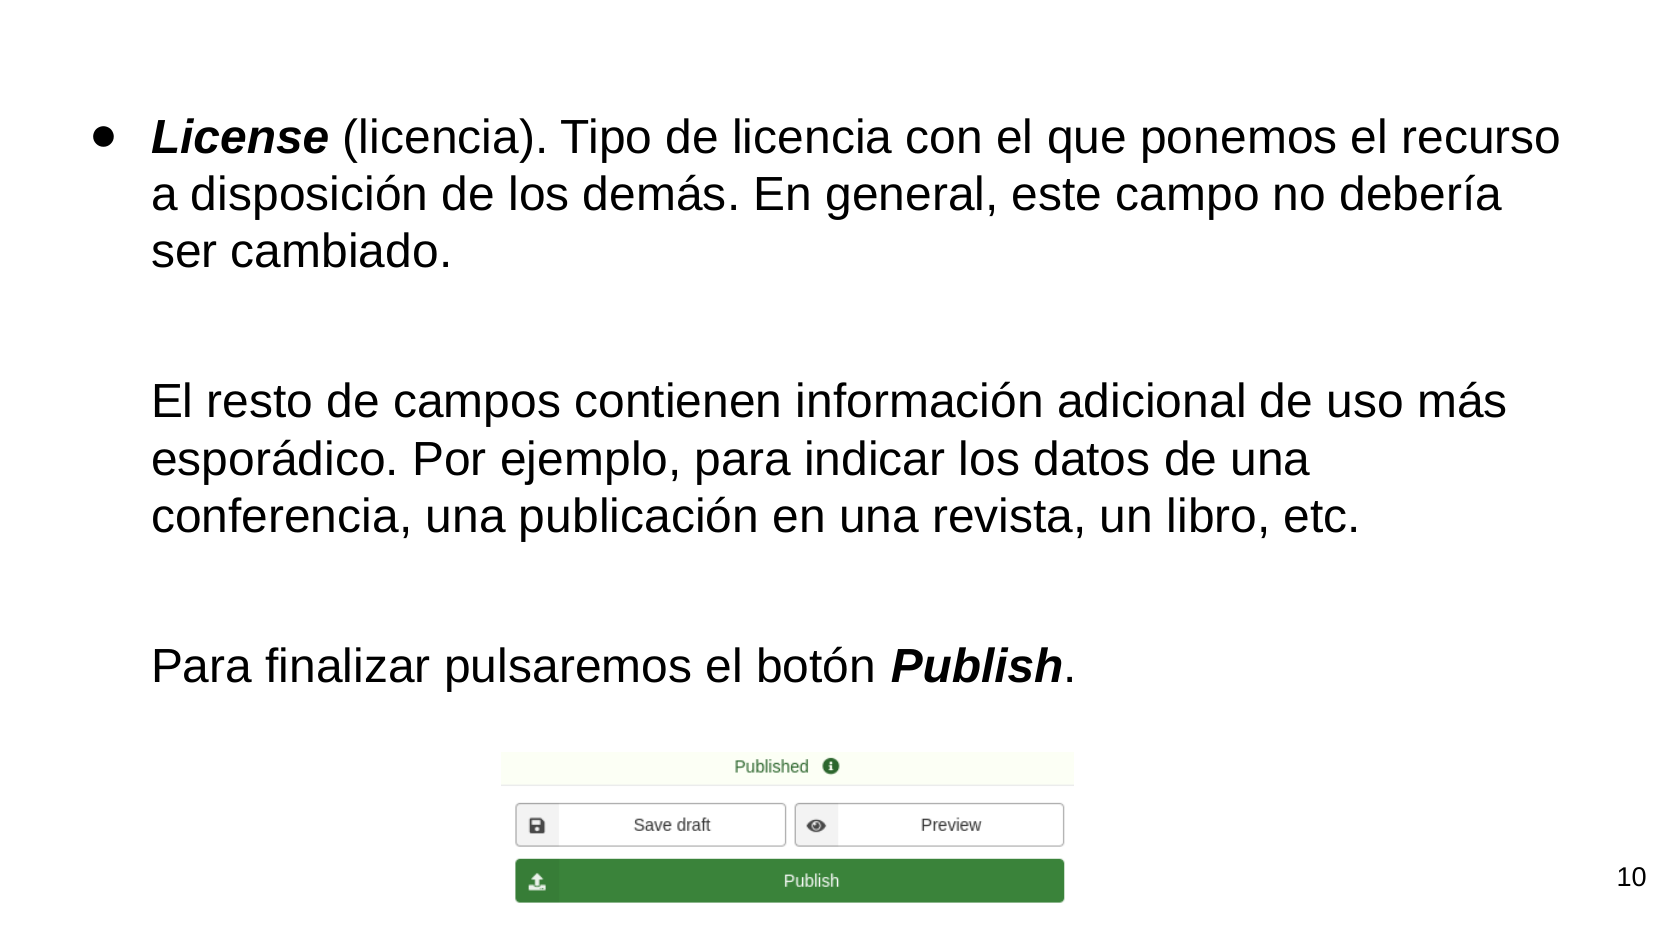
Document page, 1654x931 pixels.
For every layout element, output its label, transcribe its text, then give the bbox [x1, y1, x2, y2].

list License (licencia). Tipo de licencia con el que ponemos el recurso a disposición de los demás. En general, este campo no debería ser cambiado. El resto de campos contienen información adicional de uso más esporádico. Por ejemplo, para indicar los datos de una conferencia, una publicación en una revista, un libro, etc. Para finalizar pulsaremos el botón Publish. [76, 105, 1565, 692]
picture [501, 752, 1074, 910]
slide_number <number> [1547, 859, 1647, 931]
